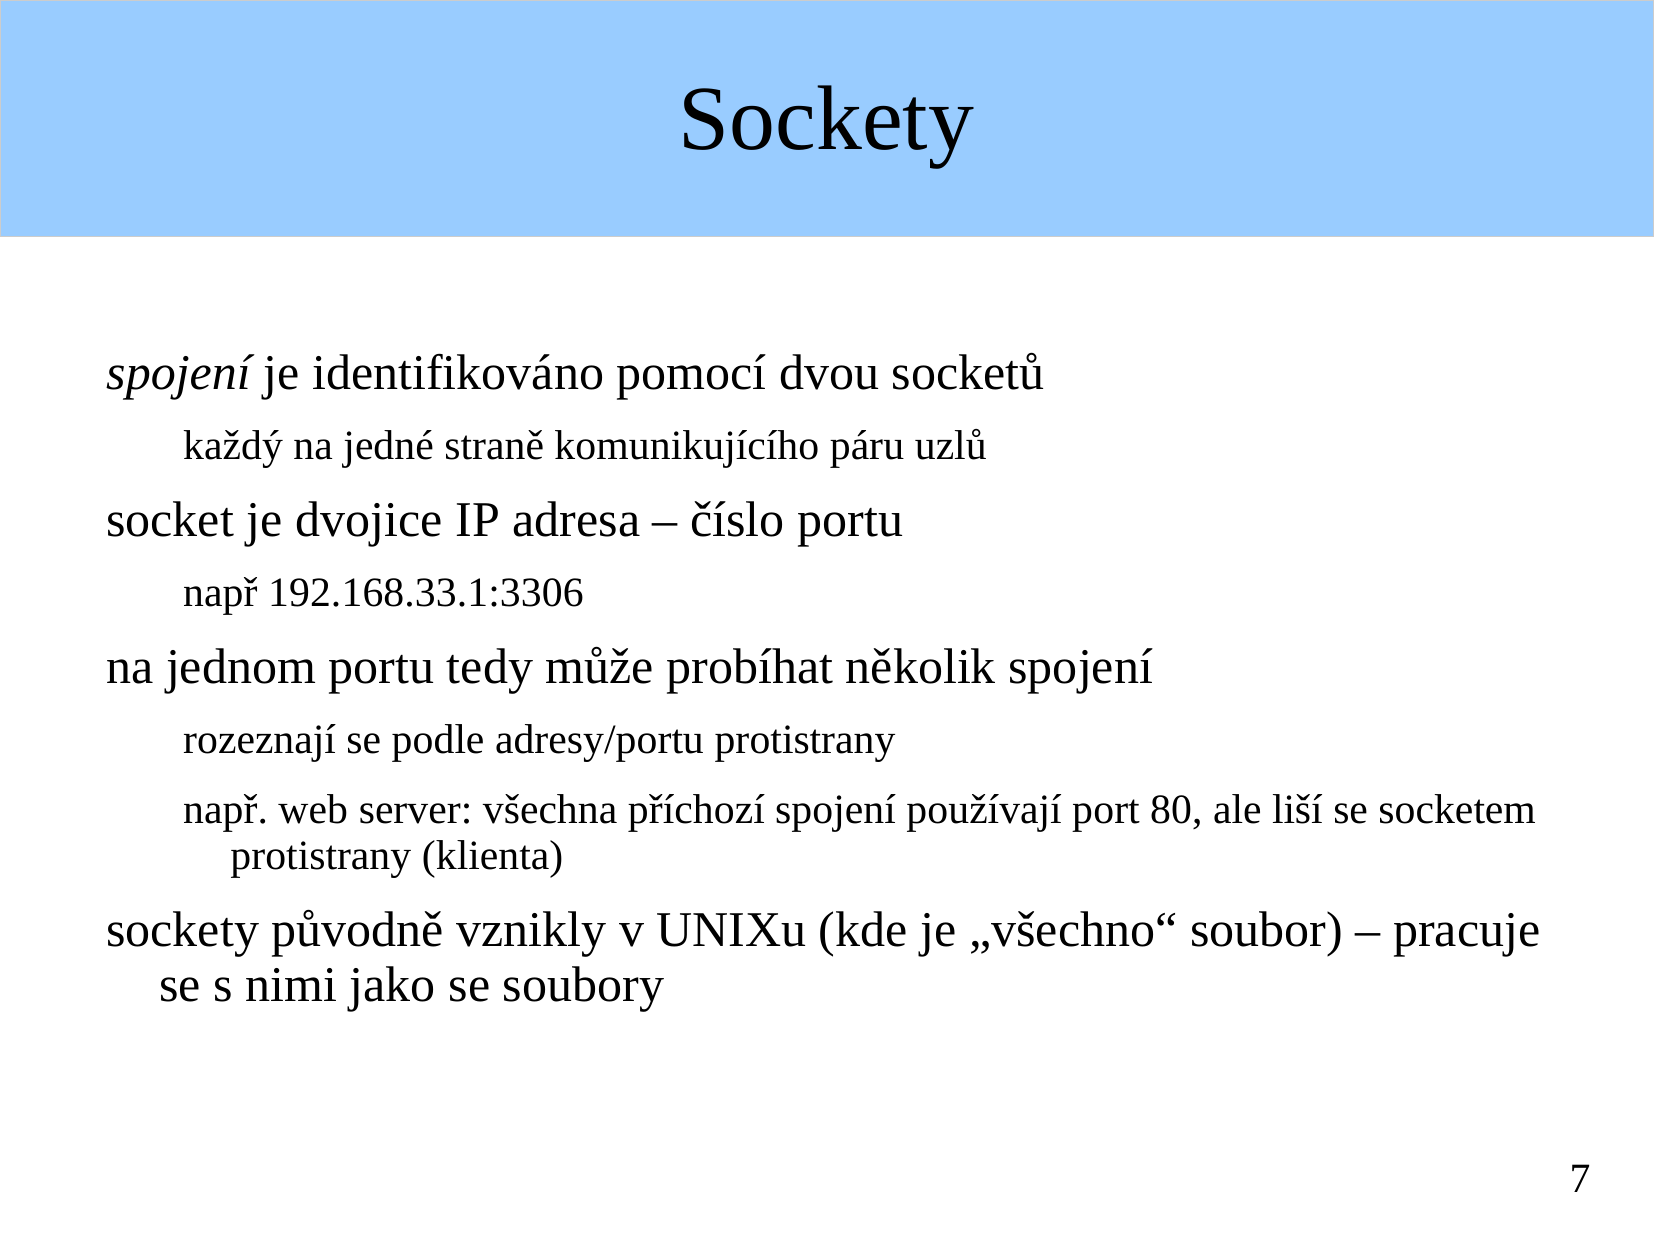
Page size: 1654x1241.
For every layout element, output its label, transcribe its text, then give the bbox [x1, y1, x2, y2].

list spojení je identifikováno pomocí dvou socketů každý na jedné straně komunikujícího páru uzlů socket je dvojice IP adresa – číslo portu např 192.168.33.1:3306 na jednom portu tedy může probíhat několik spojení rozeznají se podle adresy/portu protistrany např. web server: všechna příchozí spojení používají port 80, ale liší se socketem protistrany (klienta) sockety původně vznikly v UNIXu (kde je „všechno“ soubor) – pracuje se s nimi jako se soubory [88, 344, 1565, 1172]
title Sockety [0, 0, 1654, 237]
